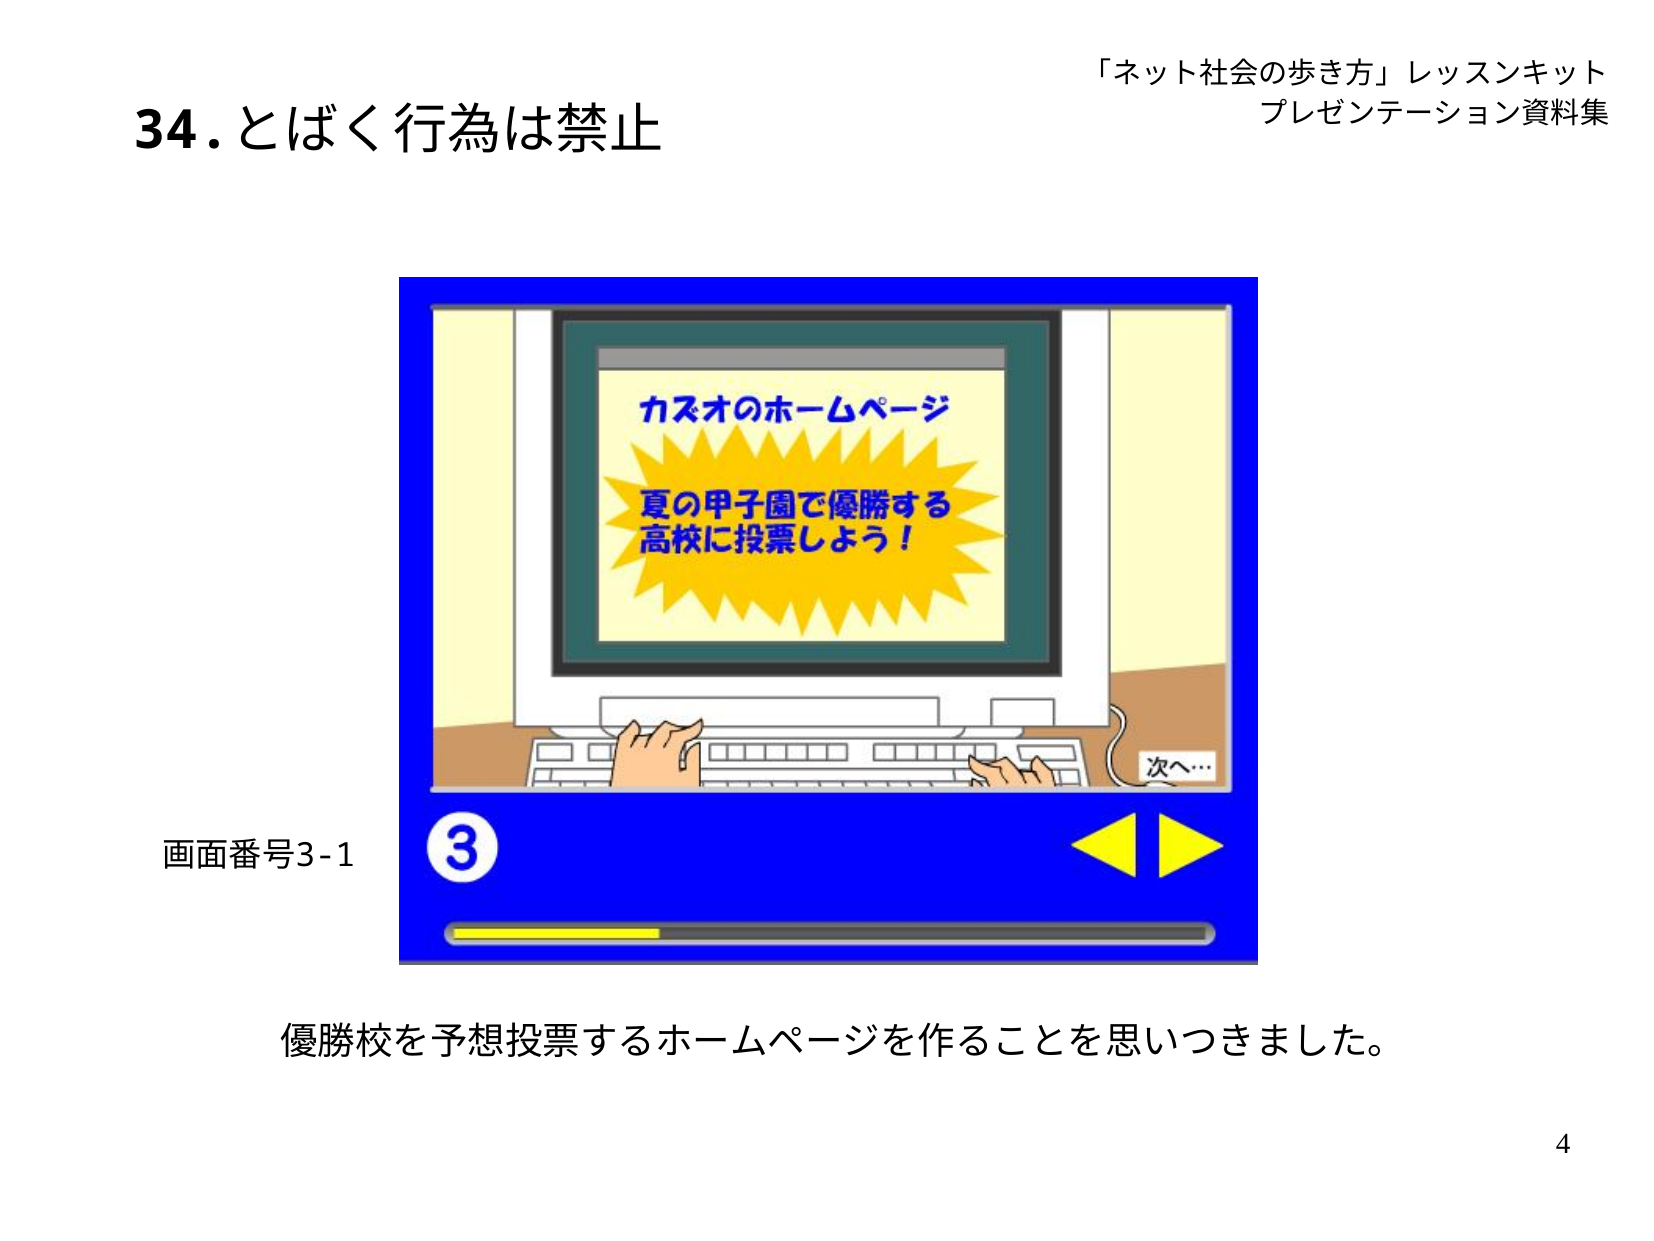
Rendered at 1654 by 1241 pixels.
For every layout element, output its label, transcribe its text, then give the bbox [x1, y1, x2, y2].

text_box 画面番号3-1 [147, 826, 384, 882]
picture [399, 277, 1258, 965]
text_box 「ネット社会の歩き方」レッスンキット プレゼンテーション資料集 [1062, 44, 1625, 139]
text_box 優勝校を予想投票するホームページを作ることを思いつきました。 [265, 1003, 1447, 1074]
text_box 34.とばく行為は禁止 [118, 88, 1241, 169]
